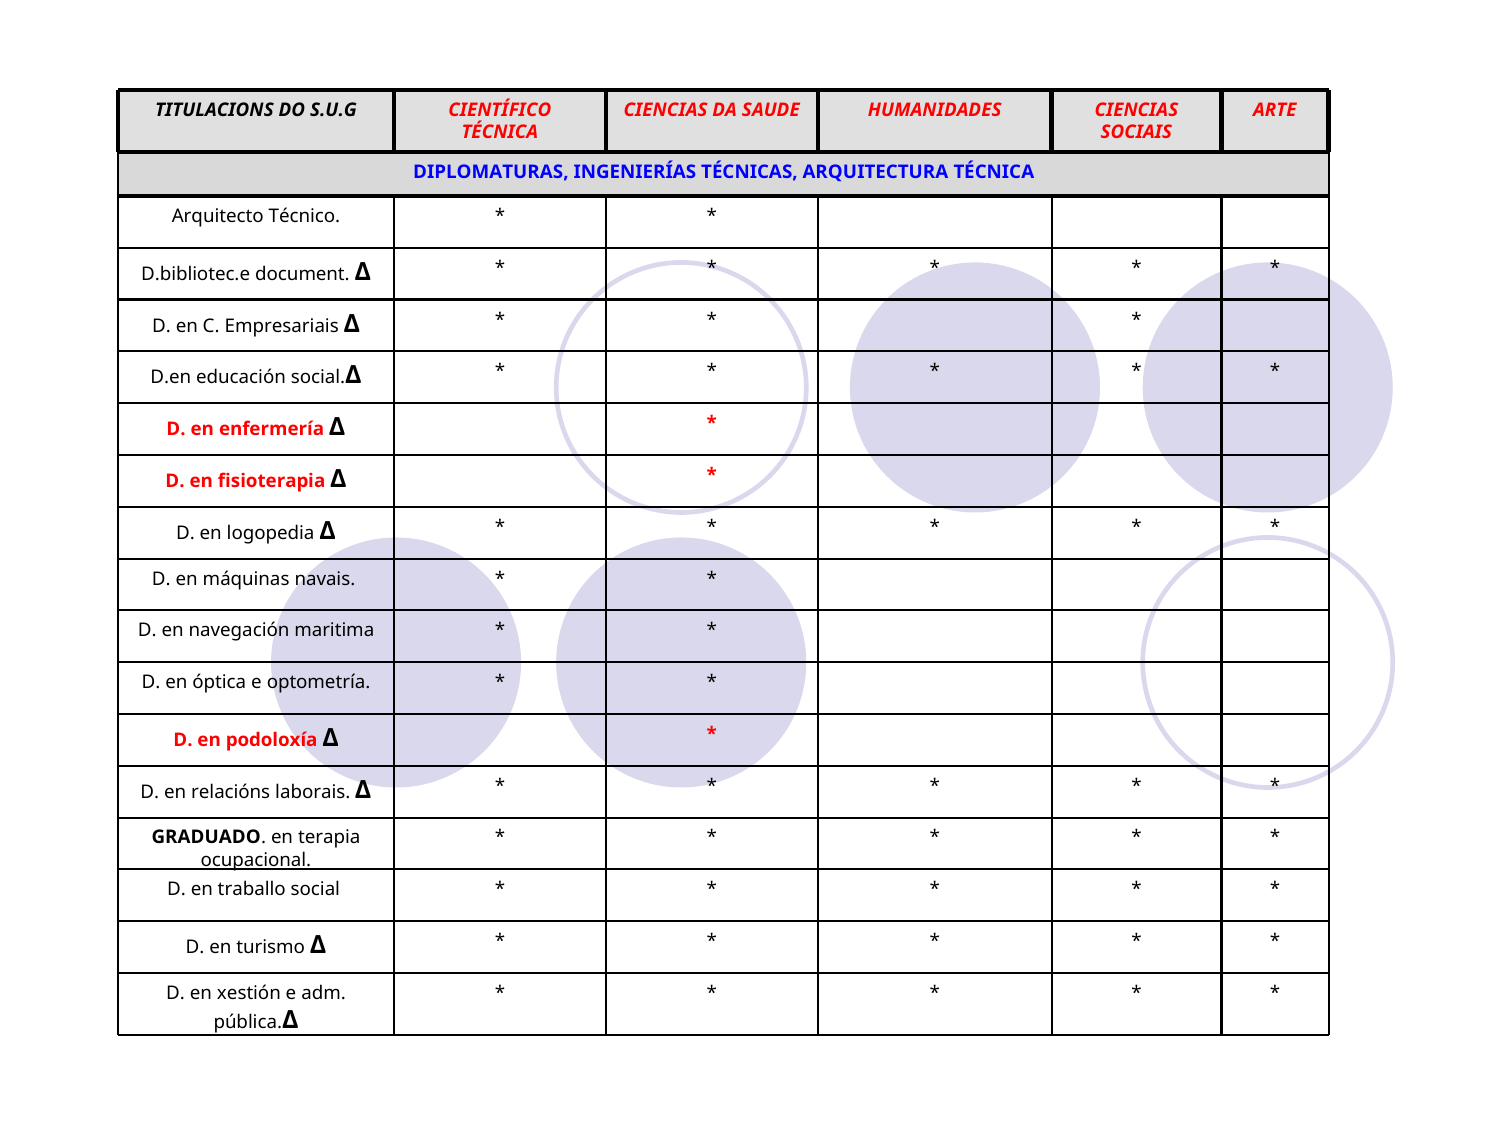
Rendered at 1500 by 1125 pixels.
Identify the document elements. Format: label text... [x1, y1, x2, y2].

text_box ARTE [1224, 92, 1326, 150]
text_box * [819, 974, 1051, 1034]
text_box * [395, 301, 605, 350]
text_box D. en fisioterapia Δ [119, 456, 393, 506]
text_box D. en navegación maritima [119, 611, 393, 661]
text_box * [1053, 922, 1220, 972]
text_box * [819, 508, 1051, 558]
text_box D. en máquinas navais. [119, 560, 393, 609]
text_box * [607, 663, 817, 713]
text_box * [395, 767, 605, 817]
text_box CIENCIAS SOCIAIS [1054, 92, 1219, 150]
text_box GRADUADO. en terapia ocupacional. [119, 819, 393, 868]
text_box D.bibliotec.e document. Δ [119, 249, 393, 298]
text_box * [395, 508, 605, 558]
text_box * [1223, 508, 1328, 558]
text_box * [819, 249, 1051, 298]
text_box * [607, 404, 817, 454]
text_box * [395, 560, 605, 609]
text_box * [1053, 301, 1220, 350]
text_box * [395, 663, 605, 713]
text_box * [1223, 819, 1328, 868]
text_box HUMANIDADES [820, 92, 1049, 150]
text_box * [395, 198, 605, 247]
text_box * [819, 767, 1051, 817]
text_box * [607, 249, 817, 298]
text_box * [395, 819, 605, 868]
text_box D. en relacións laborais. Δ [119, 767, 393, 817]
text_box * [819, 819, 1051, 868]
text_box * [1053, 974, 1220, 1034]
text_box * [1053, 352, 1220, 402]
text_box * [1223, 974, 1328, 1034]
text_box D. en enfermería Δ [119, 404, 393, 454]
text_box * [1223, 249, 1328, 298]
text_box * [1053, 819, 1220, 868]
text_box * [607, 974, 817, 1034]
text_box * [1053, 870, 1220, 920]
text_box * [607, 456, 817, 506]
text_box * [607, 715, 817, 765]
text_box D. en xestión e adm. pública.Δ [119, 974, 393, 1034]
text_box * [607, 611, 817, 661]
text_box * [395, 922, 605, 972]
text_box Arquitecto Técnico. [119, 198, 393, 247]
text_box * [607, 198, 817, 247]
text_box * [607, 870, 817, 920]
text_box * [607, 352, 817, 402]
text_box D.en educación social.Δ [119, 352, 393, 402]
text_box CIENCIAS DA SAUDE [608, 92, 816, 150]
text_box TITULACIONS DO S.U.G [120, 92, 392, 150]
text_box D. en logopedia Δ [119, 508, 393, 558]
text_box D. en turismo Δ [119, 922, 393, 972]
text_box * [607, 767, 817, 817]
text_box * [395, 352, 605, 402]
text_box * [395, 249, 605, 298]
text_box * [395, 974, 605, 1034]
text_box * [607, 560, 817, 609]
text_box CIENTÍFICO TÉCNICA [396, 92, 604, 150]
text_box * [819, 922, 1051, 972]
text_box * [819, 352, 1051, 402]
text_box * [1223, 922, 1328, 972]
text_box * [1053, 249, 1220, 298]
text_box D. en traballo social [119, 870, 393, 920]
text_box * [607, 301, 817, 350]
text_box * [1053, 767, 1220, 817]
text_box * [607, 922, 817, 972]
text_box * [395, 611, 605, 661]
text_box DIPLOMATURAS, INGENIERÍAS TÉCNICAS, ARQUITECTURA TÉCNICA [119, 154, 1328, 194]
text_box * [1223, 352, 1328, 402]
text_box * [1223, 767, 1328, 817]
text_box * [607, 819, 817, 868]
text_box D. en óptica e optometría. [119, 663, 393, 713]
text_box * [1053, 508, 1220, 558]
text_box D. en podoloxía Δ [119, 715, 393, 765]
text_box * [819, 870, 1051, 920]
text_box * [395, 870, 605, 920]
text_box * [1223, 870, 1328, 920]
text_box * [607, 508, 817, 558]
text_box D. en C. Empresariais Δ [119, 301, 393, 350]
